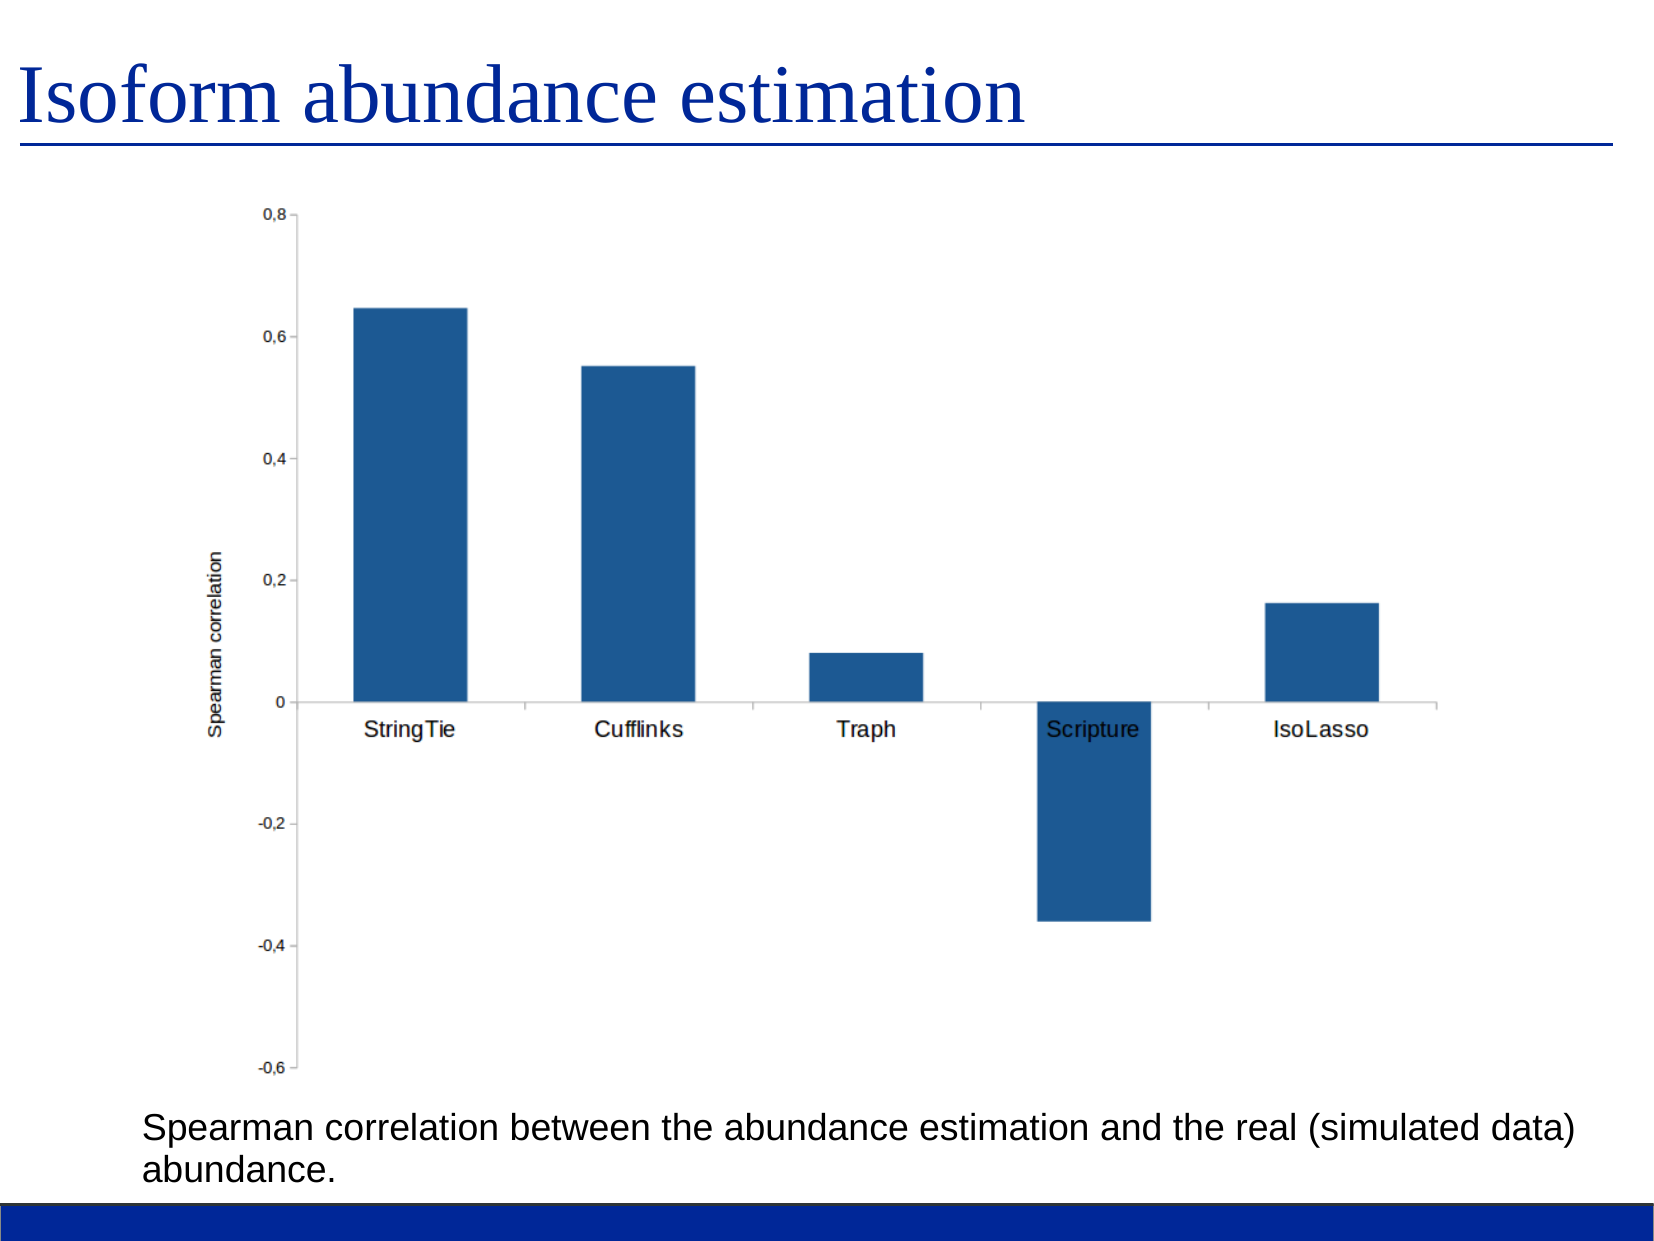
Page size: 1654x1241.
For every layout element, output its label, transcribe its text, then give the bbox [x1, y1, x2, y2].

picture [188, 197, 1444, 1090]
title Isoform abundance estimation [17, 0, 1589, 198]
text_box Spearman correlation between the abundance estimation and the real (simulated data) abundance. [127, 1099, 1610, 1199]
